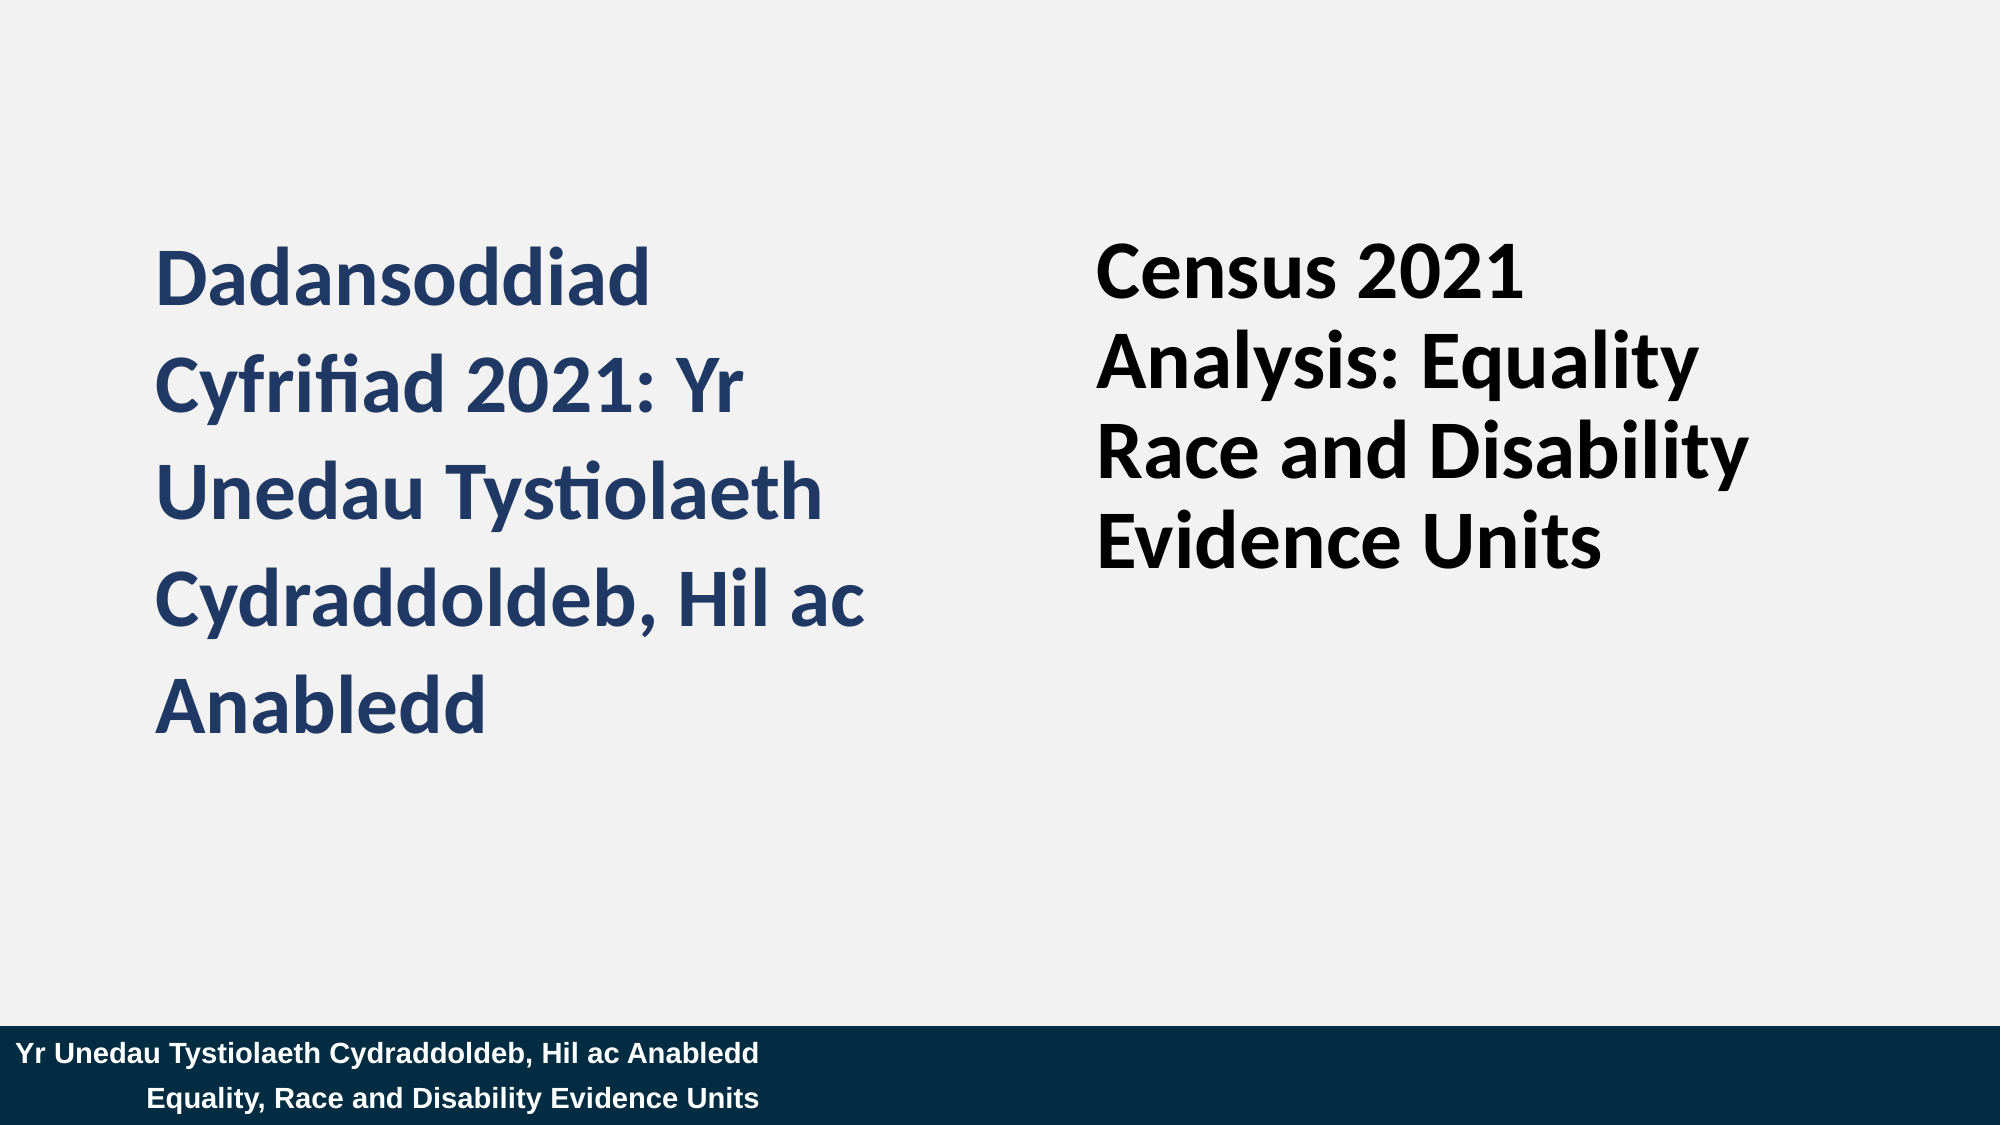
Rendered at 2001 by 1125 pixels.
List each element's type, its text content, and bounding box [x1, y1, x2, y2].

text_box Yr Unedau Tystiolaeth Cydraddoldeb, Hil ac Anabledd Equality, Race and Disability Evidence Units [0, 1026, 2000, 1125]
text_box Census 2021 Analysis: Equality Race and Disability Evidence Units [1081, 219, 1854, 814]
subtitle Dadansoddiad Cyfrifiad 2021: Yr Unedau Tystiolaeth Cydraddoldeb, Hil ac Anabledd [140, 208, 958, 795]
